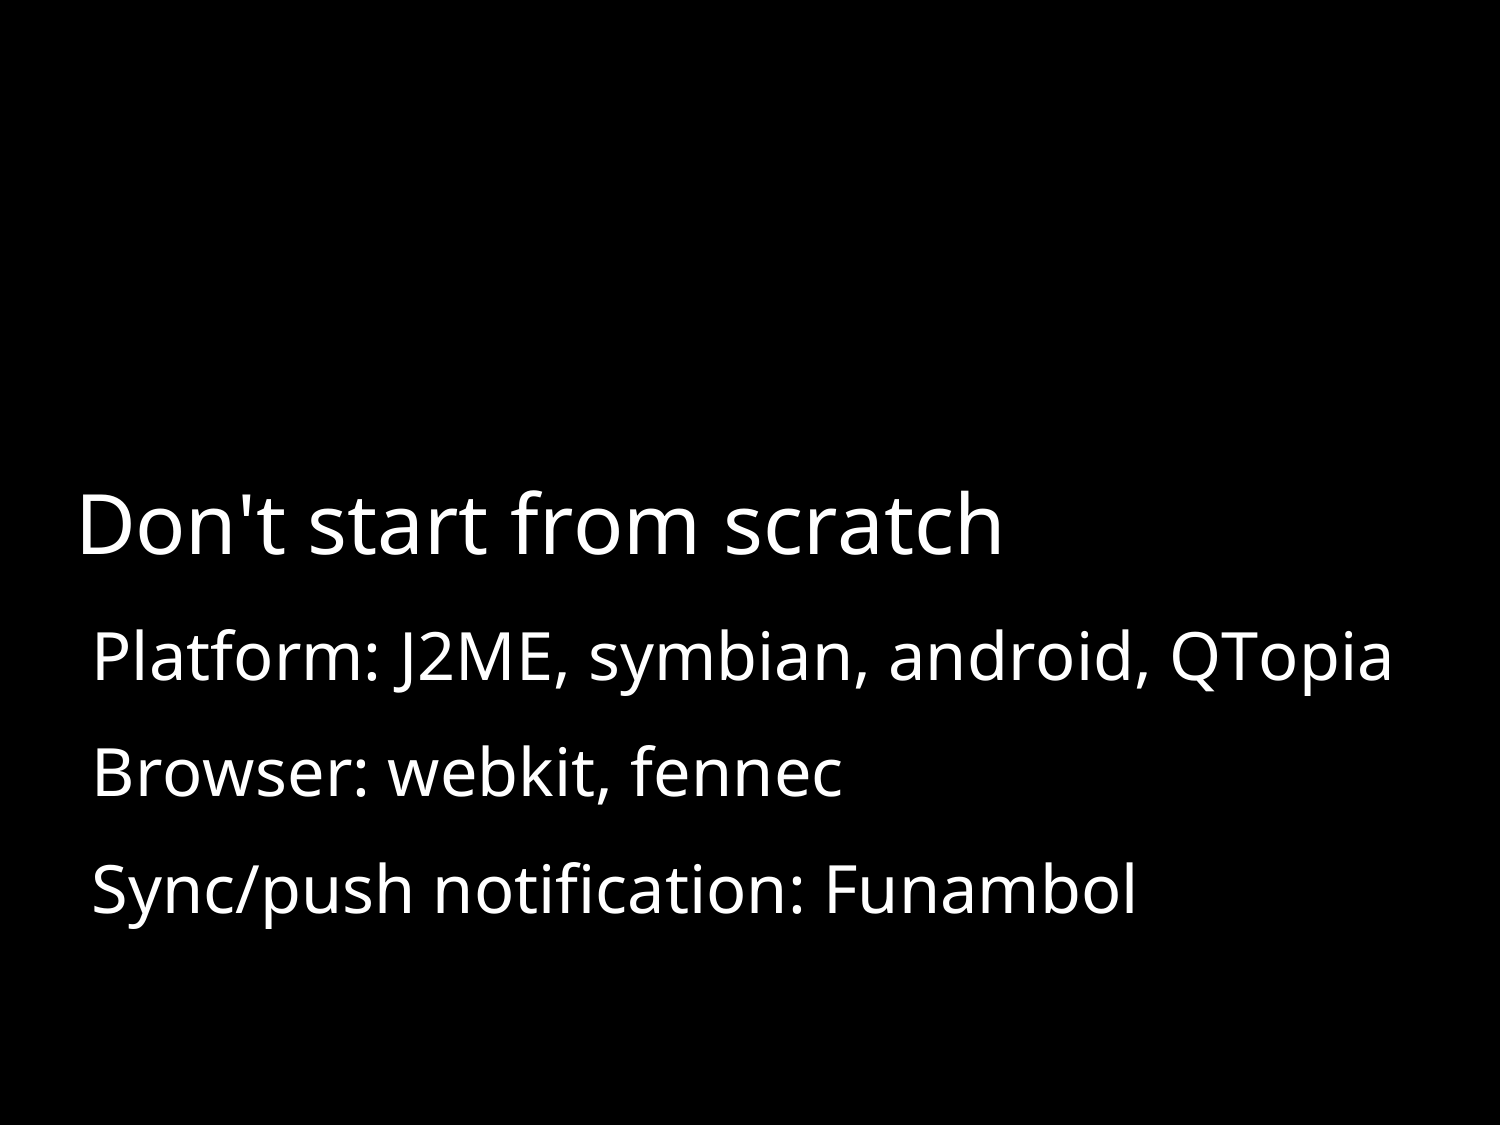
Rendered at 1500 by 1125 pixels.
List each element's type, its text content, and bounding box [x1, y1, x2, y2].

list Platform: J2ME, symbian, android, QTopia Browser: webkit, fennec Sync/push notification: Funambol [75, 600, 1426, 1003]
title Don't start from scratch [75, 428, 1414, 600]
